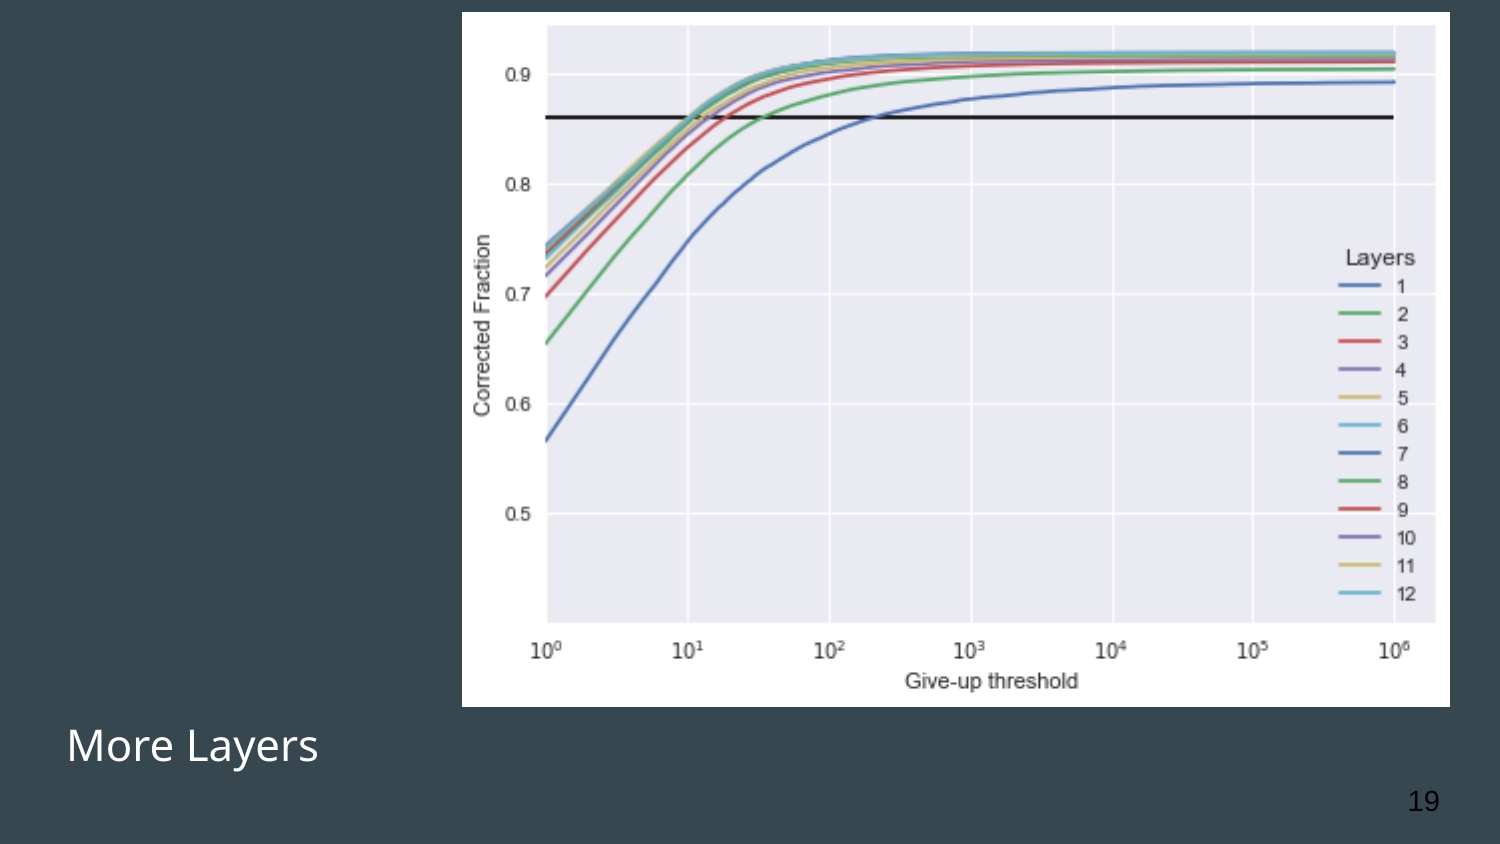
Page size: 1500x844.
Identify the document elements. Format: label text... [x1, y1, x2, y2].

list More Layers [51, 694, 1036, 794]
slide_number <number> [1392, 767, 1483, 833]
picture [462, 12, 1450, 707]
